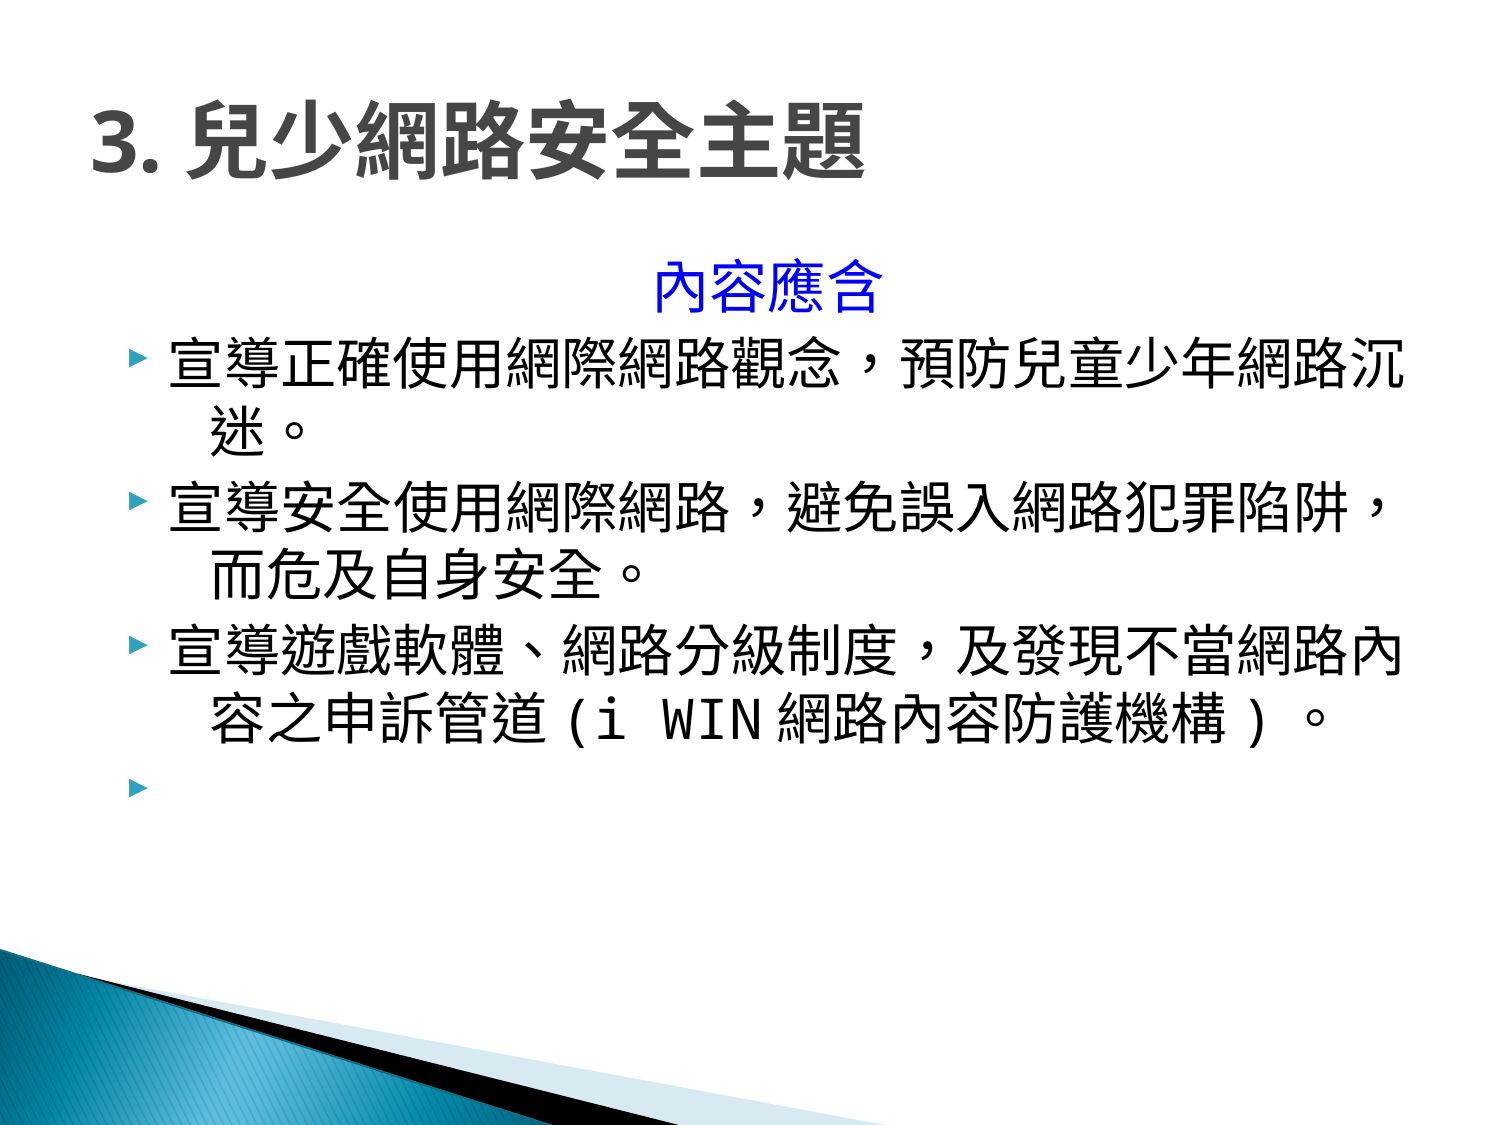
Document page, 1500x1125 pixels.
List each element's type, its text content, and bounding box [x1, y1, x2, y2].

title 3.兒少網路安全主題 [75, 45, 1426, 233]
list 內容應含 宣導正確使用網際網路觀念，預防兒童少年網路沉迷。 宣導安全使用網際網路，避免誤入網路犯罪陷阱，而危及自身安全。 宣導遊戲軟體、網路分級制度，及發現不當網路內容之申訴管道(i WIN網路內容防護機構)。 [75, 242, 1426, 986]
